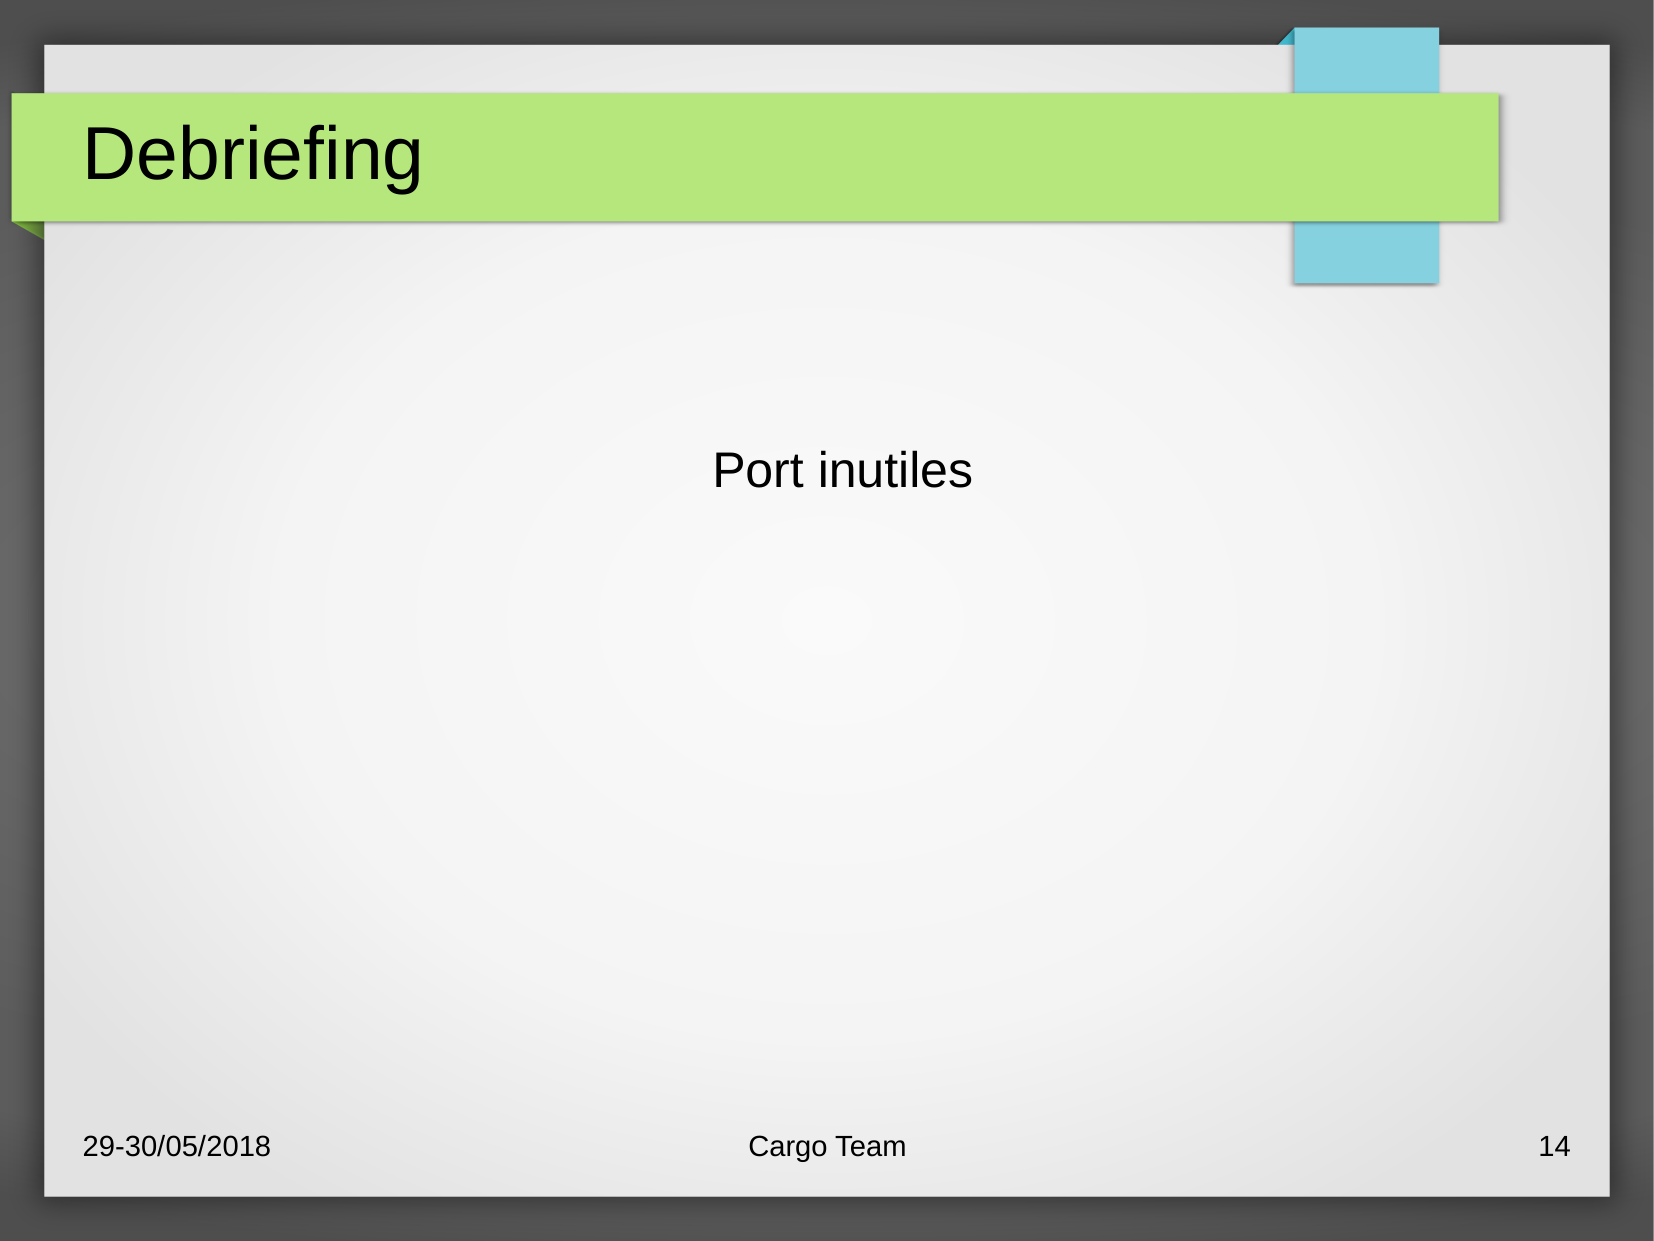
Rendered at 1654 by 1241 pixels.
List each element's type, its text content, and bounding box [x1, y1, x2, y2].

text_box Port inutiles [120, 435, 1531, 533]
title Debriefing [82, 94, 1264, 213]
picture [0, 0, 1654, 1241]
